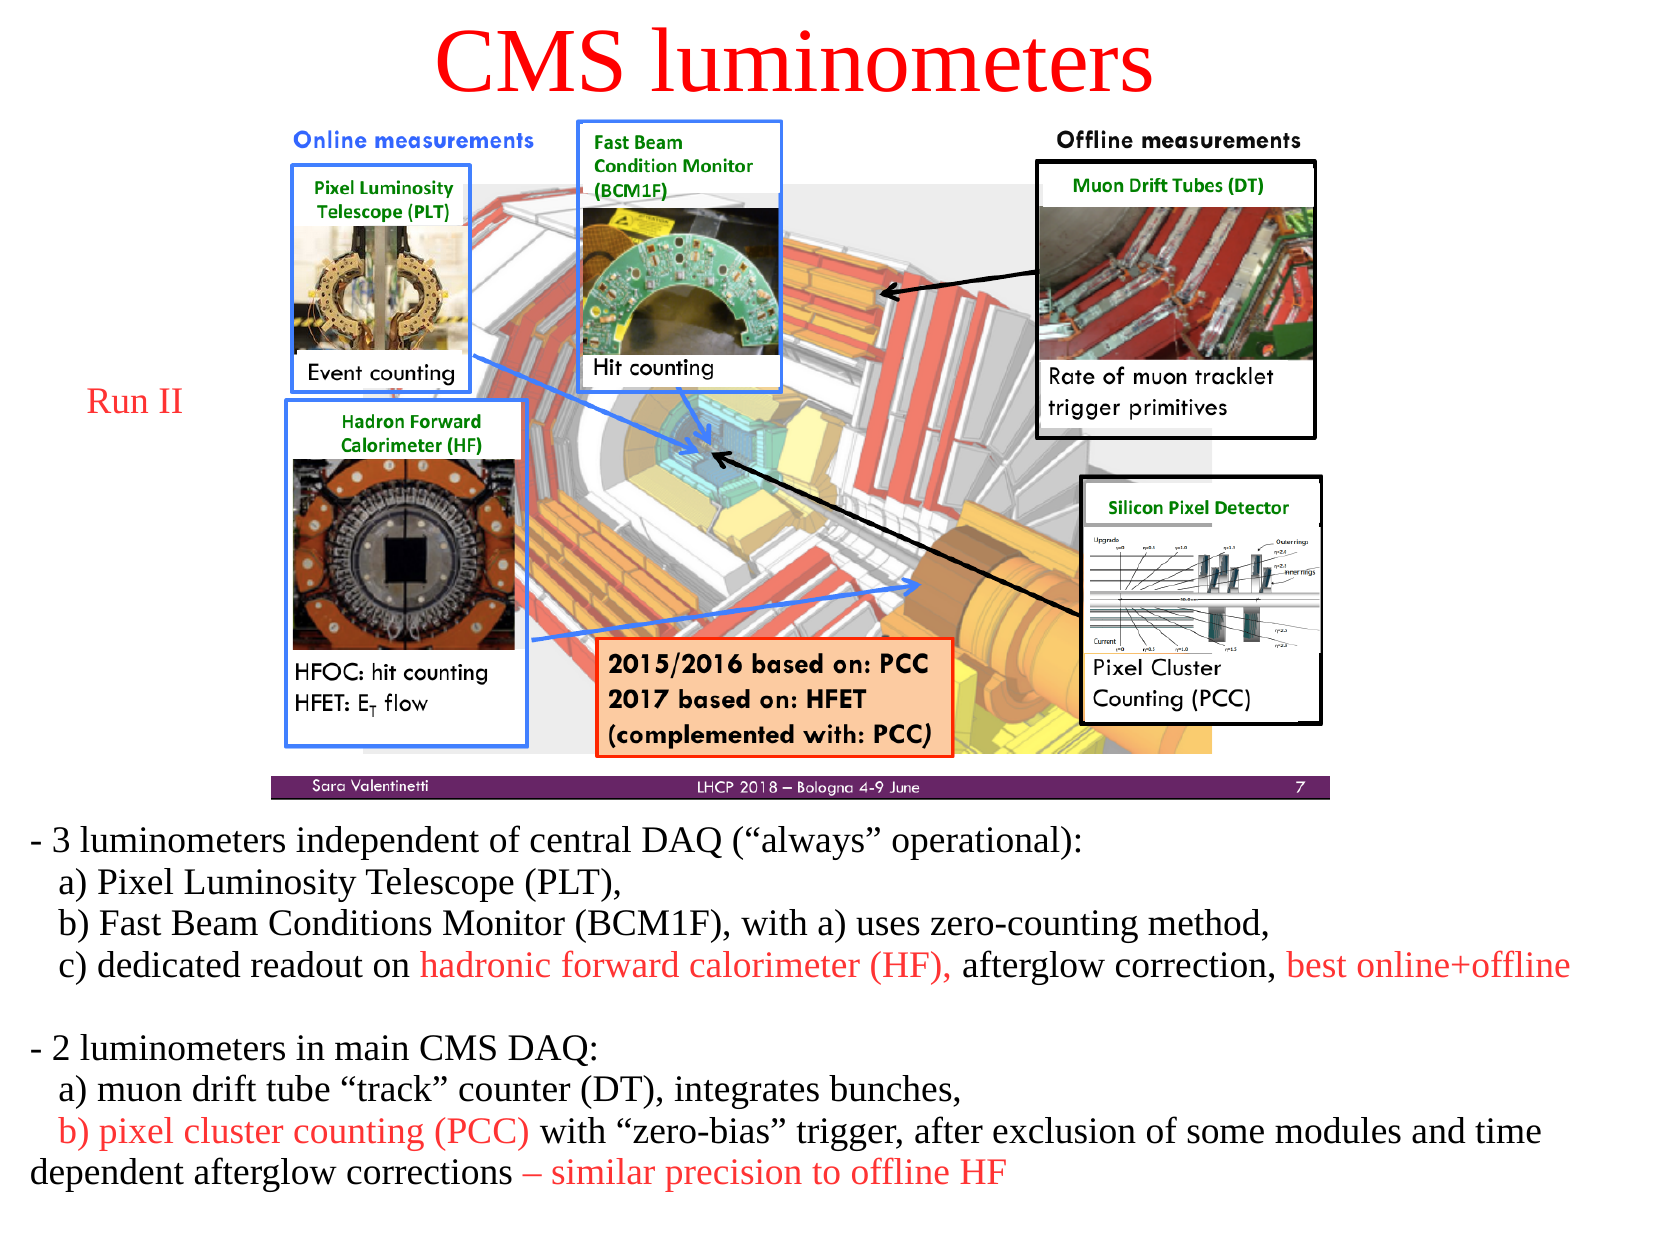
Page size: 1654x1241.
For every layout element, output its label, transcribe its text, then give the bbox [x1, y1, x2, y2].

text_box CMS luminometers [45, 1, 1546, 220]
text_box Run II [71, 372, 269, 430]
text_box - 3 luminometers independent of central DAQ (“always” operational): a) Pixel Luminosity Telescope (PLT), b) Fast Beam Conditions Monitor (BCM1F), with a) uses zero-counting method, c) dedicated readout on hadronic forward calorimeter (HF), afterglow correction, best online+offline - 2 luminometers in main CMS DAQ: a) muon drift tube “track” counter (DT), integrates bunches, b) pixel cluster counting (PCC) with “zero-bias” trigger, after exclusion of some modules and time dependent afterglow corrections – similar precision to offline HF [15, 811, 1636, 1201]
picture [271, 105, 1330, 800]
